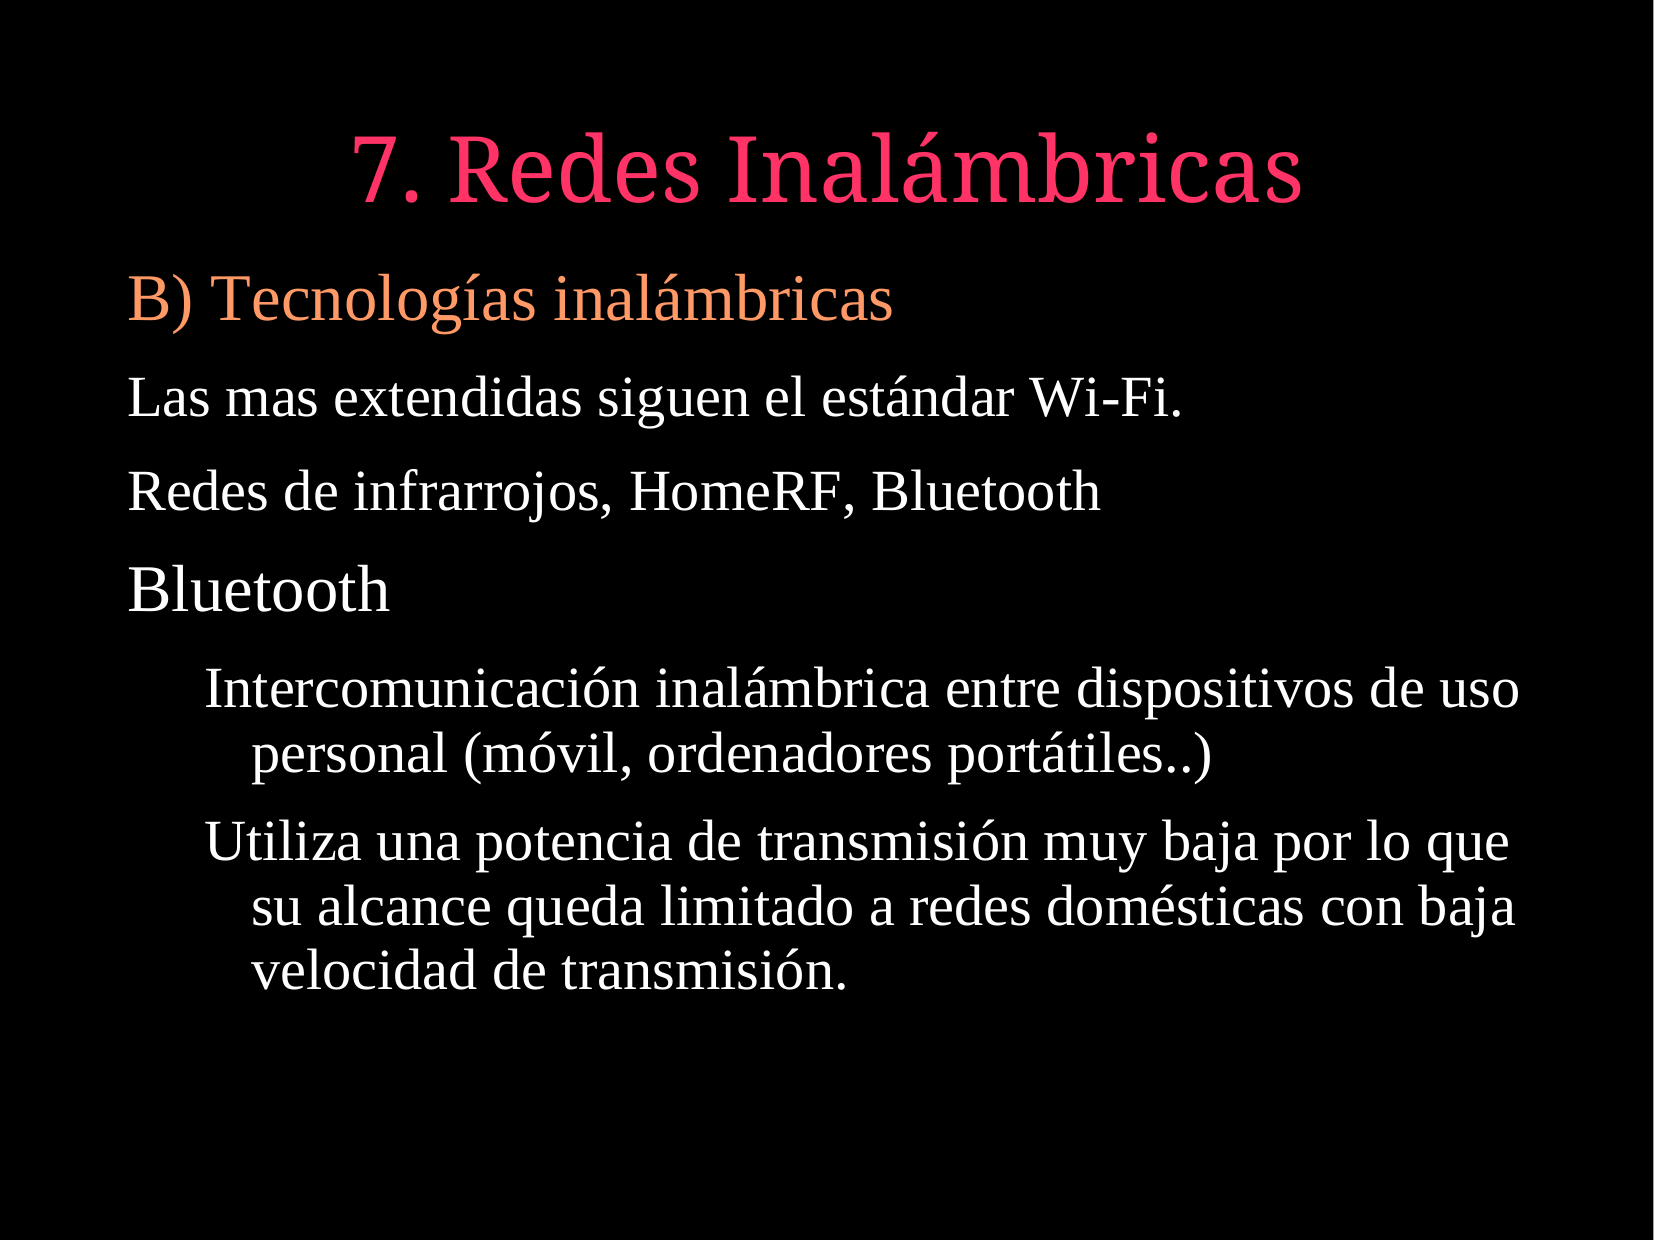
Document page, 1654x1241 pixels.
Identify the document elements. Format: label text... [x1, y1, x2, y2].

title 7. Redes Inalámbricas [121, 63, 1534, 260]
list B) Tecnologías inalámbricas Las mas extendidas siguen el estándar Wi-Fi. Redes de infrarrojos, HomeRF, Bluetooth Bluetooth Intercomunicación inalámbrica entre dispositivos de uso personal (móvil, ordenadores portátiles..) Utiliza una potencia de transmisión muy baja por lo que su alcance queda limitado a redes domésticas con baja velocidad de transmisión. [109, 260, 1534, 1192]
